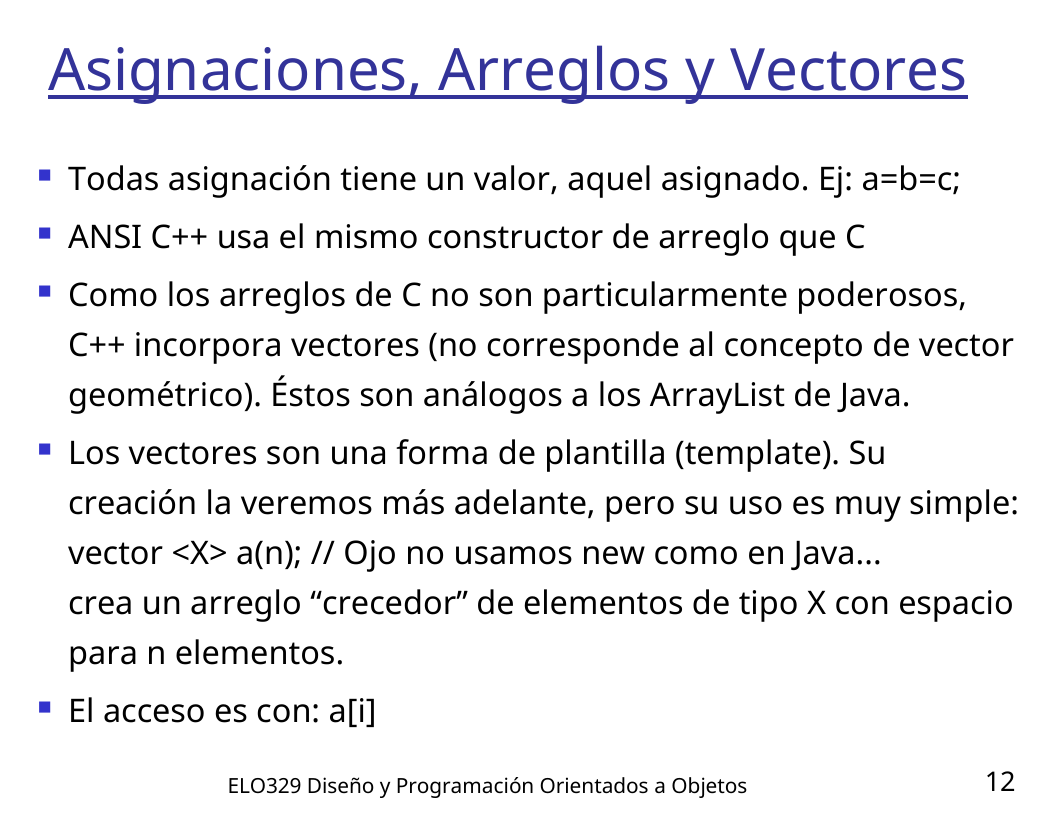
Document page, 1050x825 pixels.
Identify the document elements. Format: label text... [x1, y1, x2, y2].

title Asignaciones, Arreglos y Vectores [37, 25, 1050, 113]
list Todas asignación tiene un valor, aquel asignado. Ej: a=b=c; ANSI C++ usa el mismo constructor de arreglo que C Como los arreglos de C no son particularmente poderosos, C++ incorpora vectores (no corresponde al concepto de vector geométrico). Éstos son análogos a los ArrayList de Java. Los vectores son una forma de plantilla (template). Su creación la veremos más adelante, pero su uso es muy simple: vector <X> a(n); // Ojo no usamos new como en Java... crea un arreglo “crecedor” de elementos de tipo X con espacio para n elementos. El acceso es con: a[i] [37, 150, 1023, 751]
